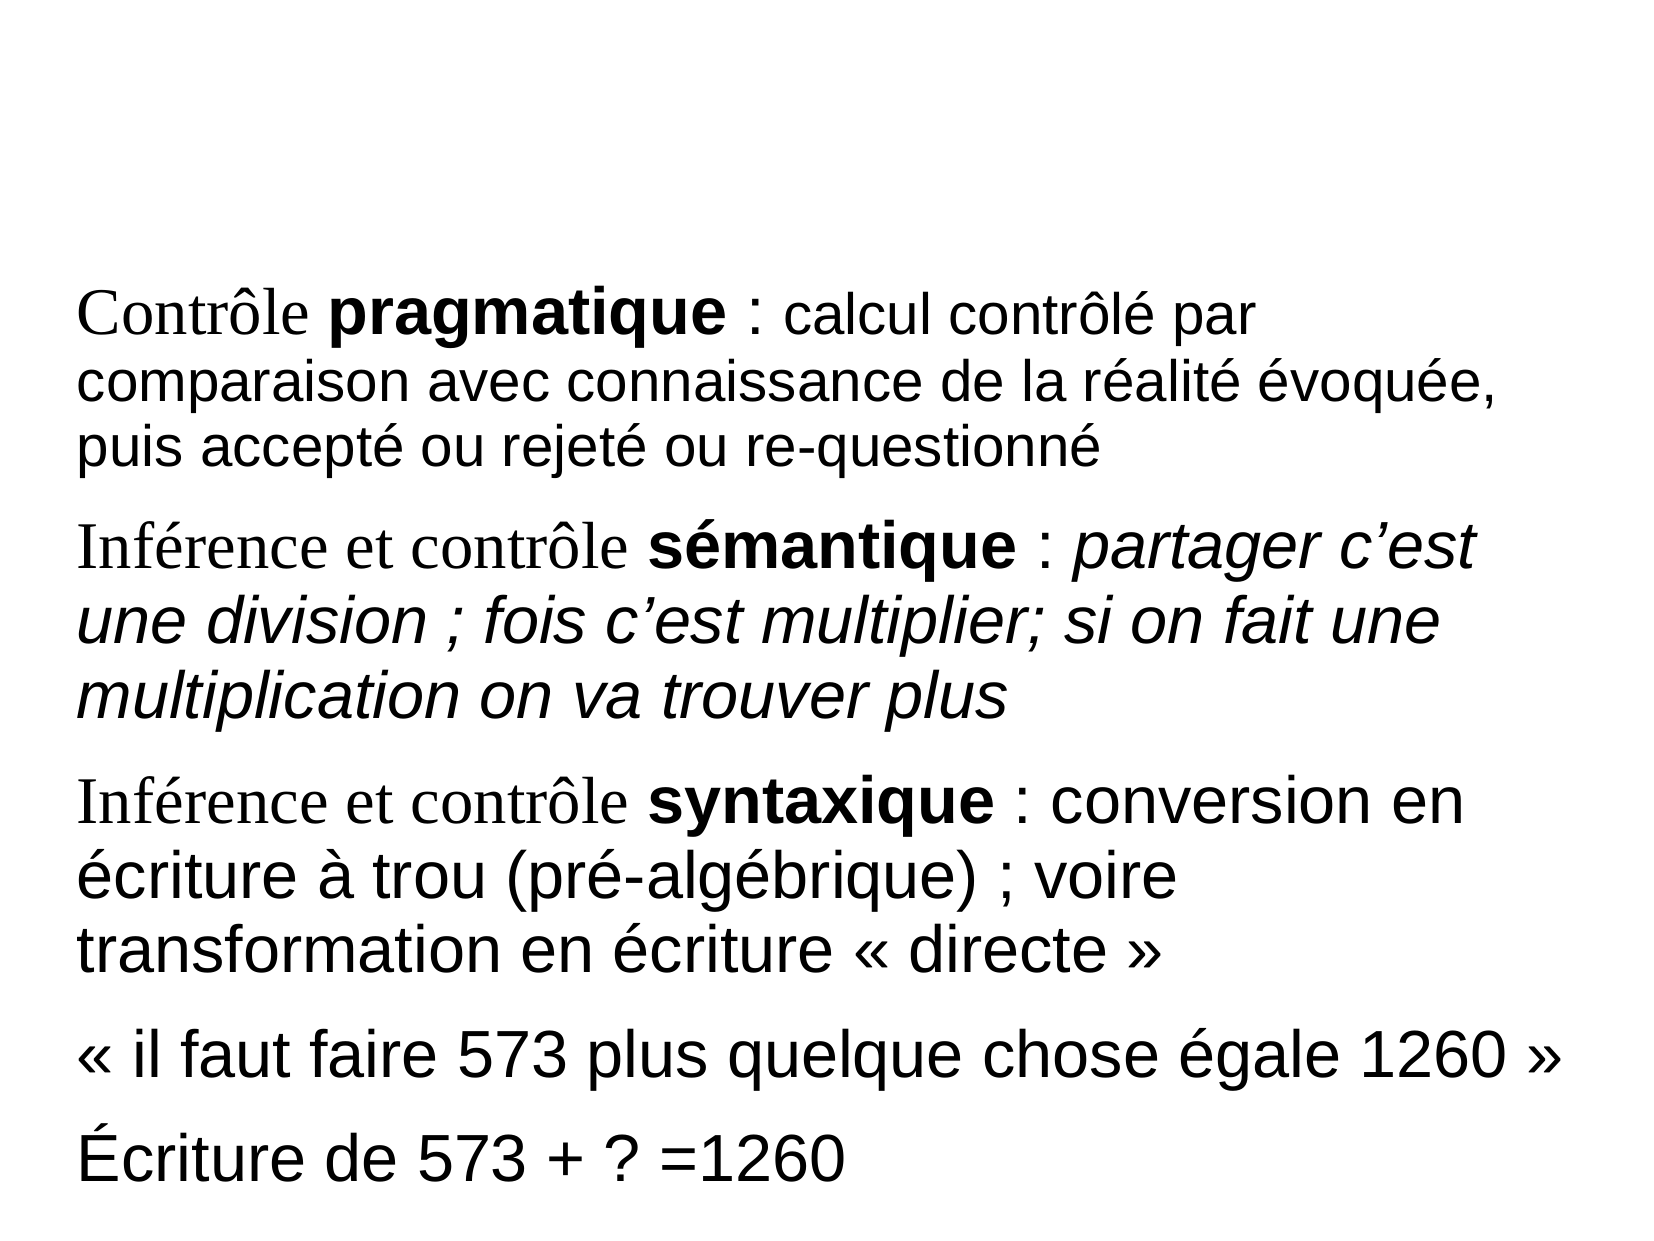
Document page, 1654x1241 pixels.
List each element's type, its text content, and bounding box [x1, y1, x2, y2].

list Contrôle pragmatique : calcul contrôlé par comparaison avec connaissance de la réalité évoquée, puis accepté ou rejeté ou re-questionné Inférence et contrôle sémantique : partager c’est une division ; fois c’est multiplier; si on fait une multiplication on va trouver plus Inférence et contrôle syntaxique : conversion en écriture à trou (pré-algébrique) ; voire transformation en écriture « directe » « il faut faire 573 plus quelque chose égale 1260 » Écriture de 573 + ? =1260 [76, 274, 1565, 1241]
